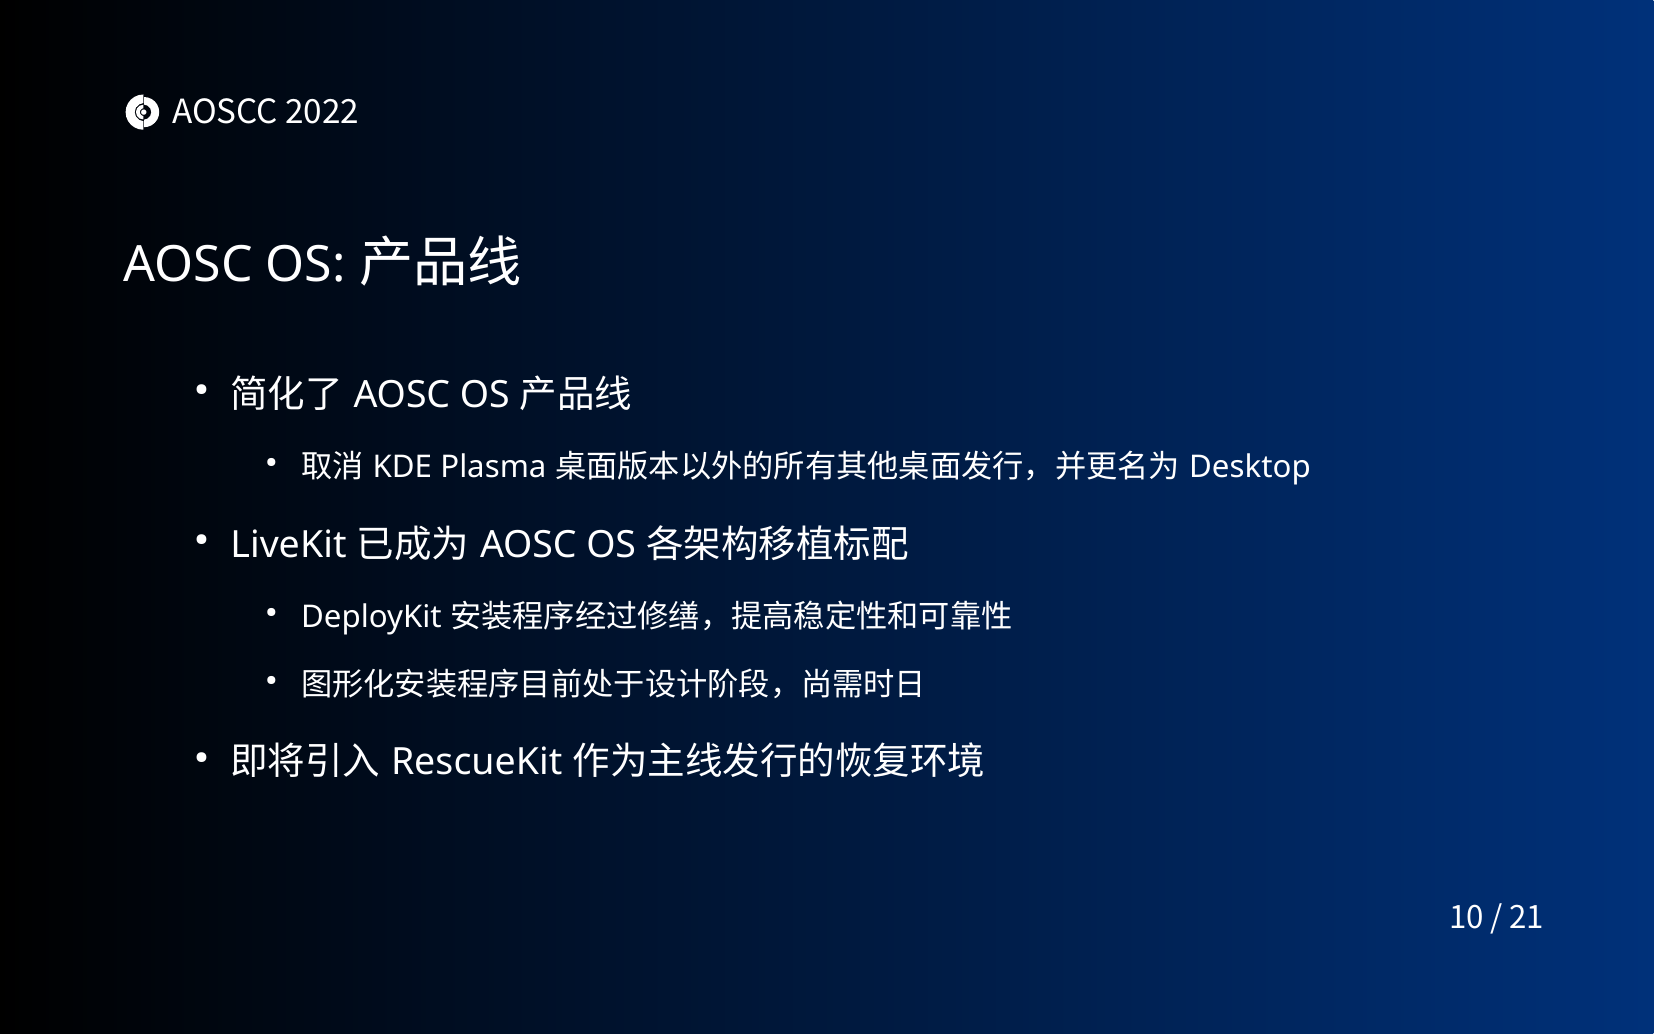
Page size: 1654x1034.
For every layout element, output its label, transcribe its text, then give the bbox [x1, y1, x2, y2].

text_box AOSCC 2022 [172, 84, 1654, 134]
subtitle AOSC OS:产品线 [124, 218, 1536, 297]
picture [118, 88, 167, 136]
text_box <编号> / 21 [1086, 885, 1560, 957]
text_box 简化了AOSC OS产品线 取消KDE Plasma桌面版本以外的所有其他桌面发行，并更名为Desktop LiveKit已成为AOSC OS各架构移植标配 DeployKit安装程序经过修缮，提高稳定性和可靠性 图形化安装程序目前处于设计阶段，尚需时日 即将引入RescueKit作为主线发行的恢复环境 [124, 336, 1536, 786]
